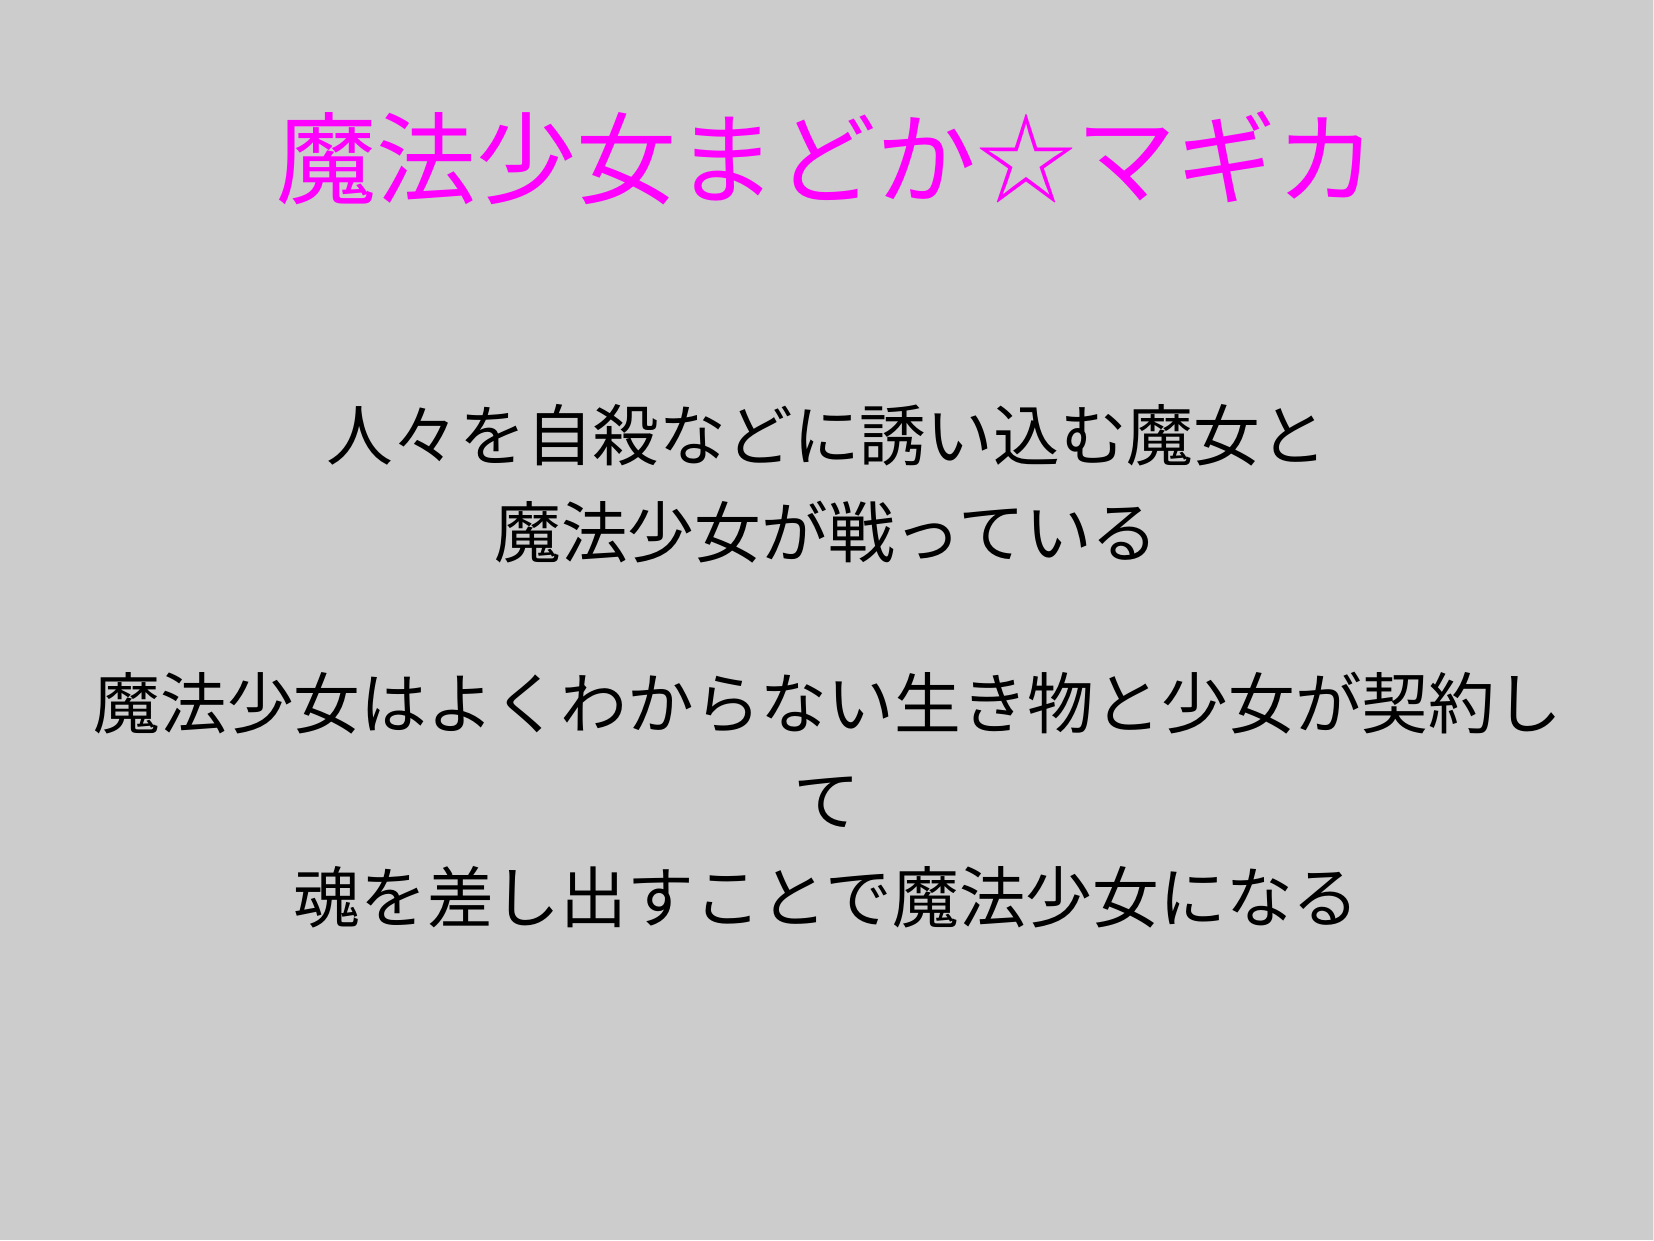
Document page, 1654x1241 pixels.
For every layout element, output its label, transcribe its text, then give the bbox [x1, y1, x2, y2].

title 魔法少女まどか☆マギカ [82, 56, 1571, 250]
subtitle 人々を自殺などに誘い込む魔女と 魔法少女が戦っている 魔法少女はよくわからない生き物と少女が契約して 魂を差し出すことで魔法少女になる [82, 297, 1571, 1102]
